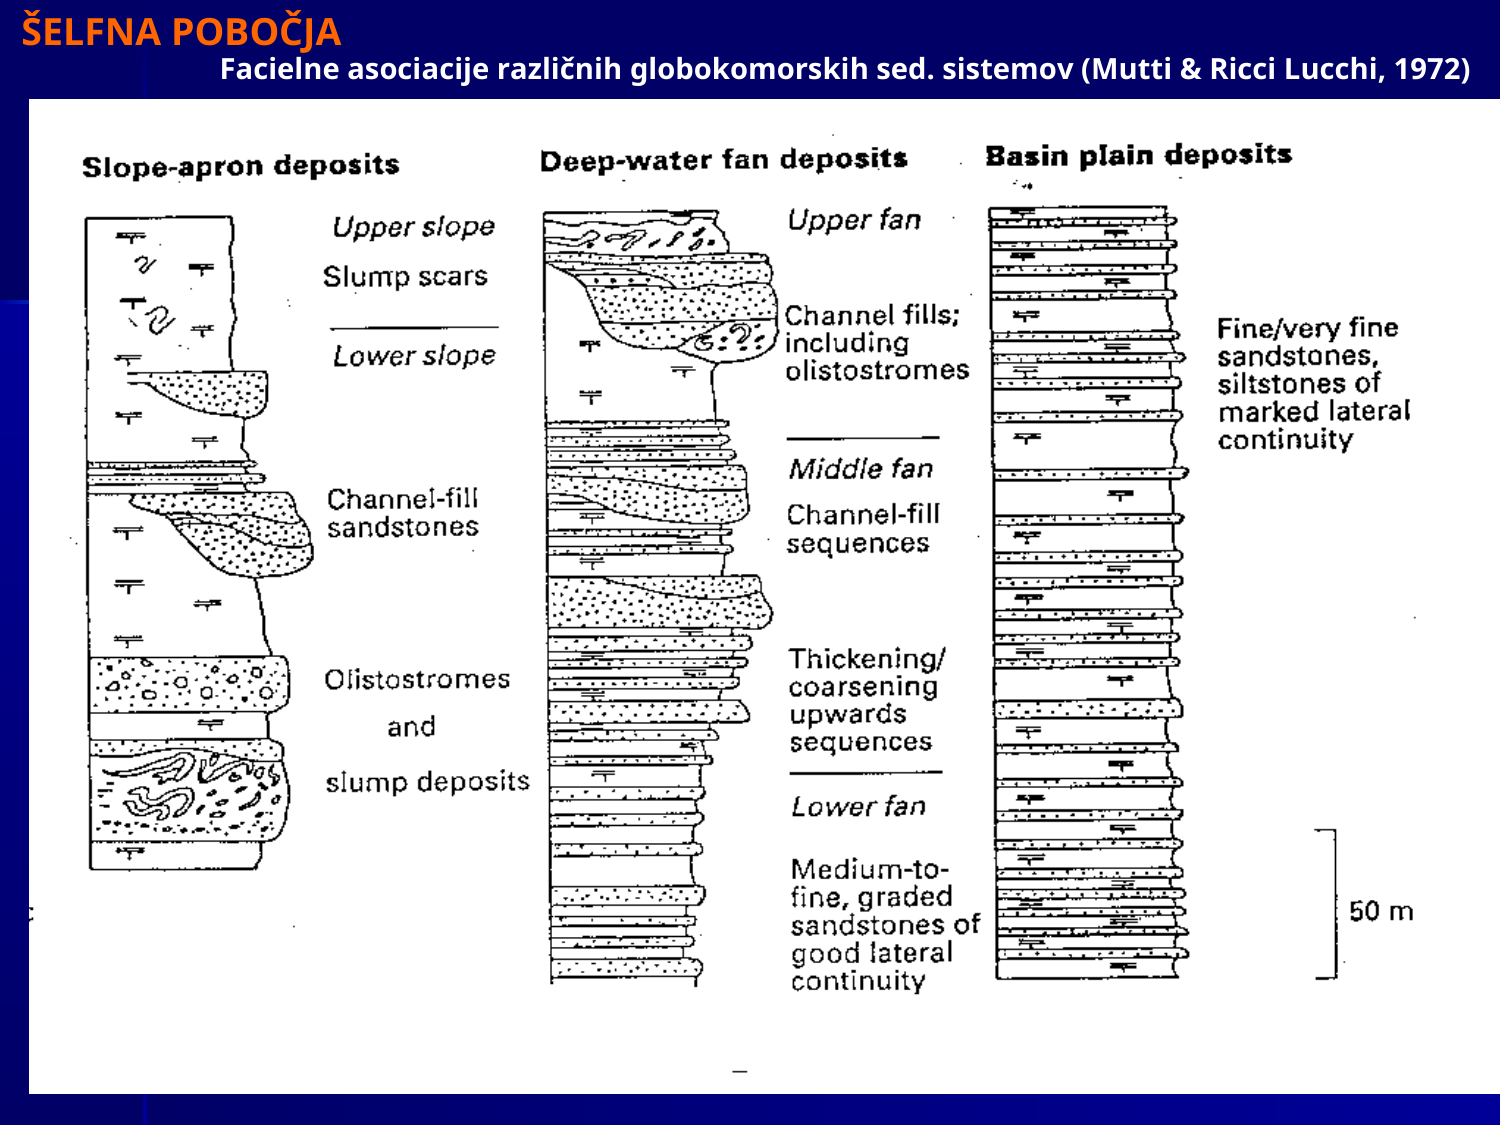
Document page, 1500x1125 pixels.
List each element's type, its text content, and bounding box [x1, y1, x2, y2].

text_box ŠELFNA POBOČJA [6, 0, 357, 61]
text_box Facielne asociacije različnih globokomorskih sed. sistemov (Mutti & Ricci Lucchi, 1972) [204, 42, 1488, 94]
picture [29, 99, 1500, 1094]
